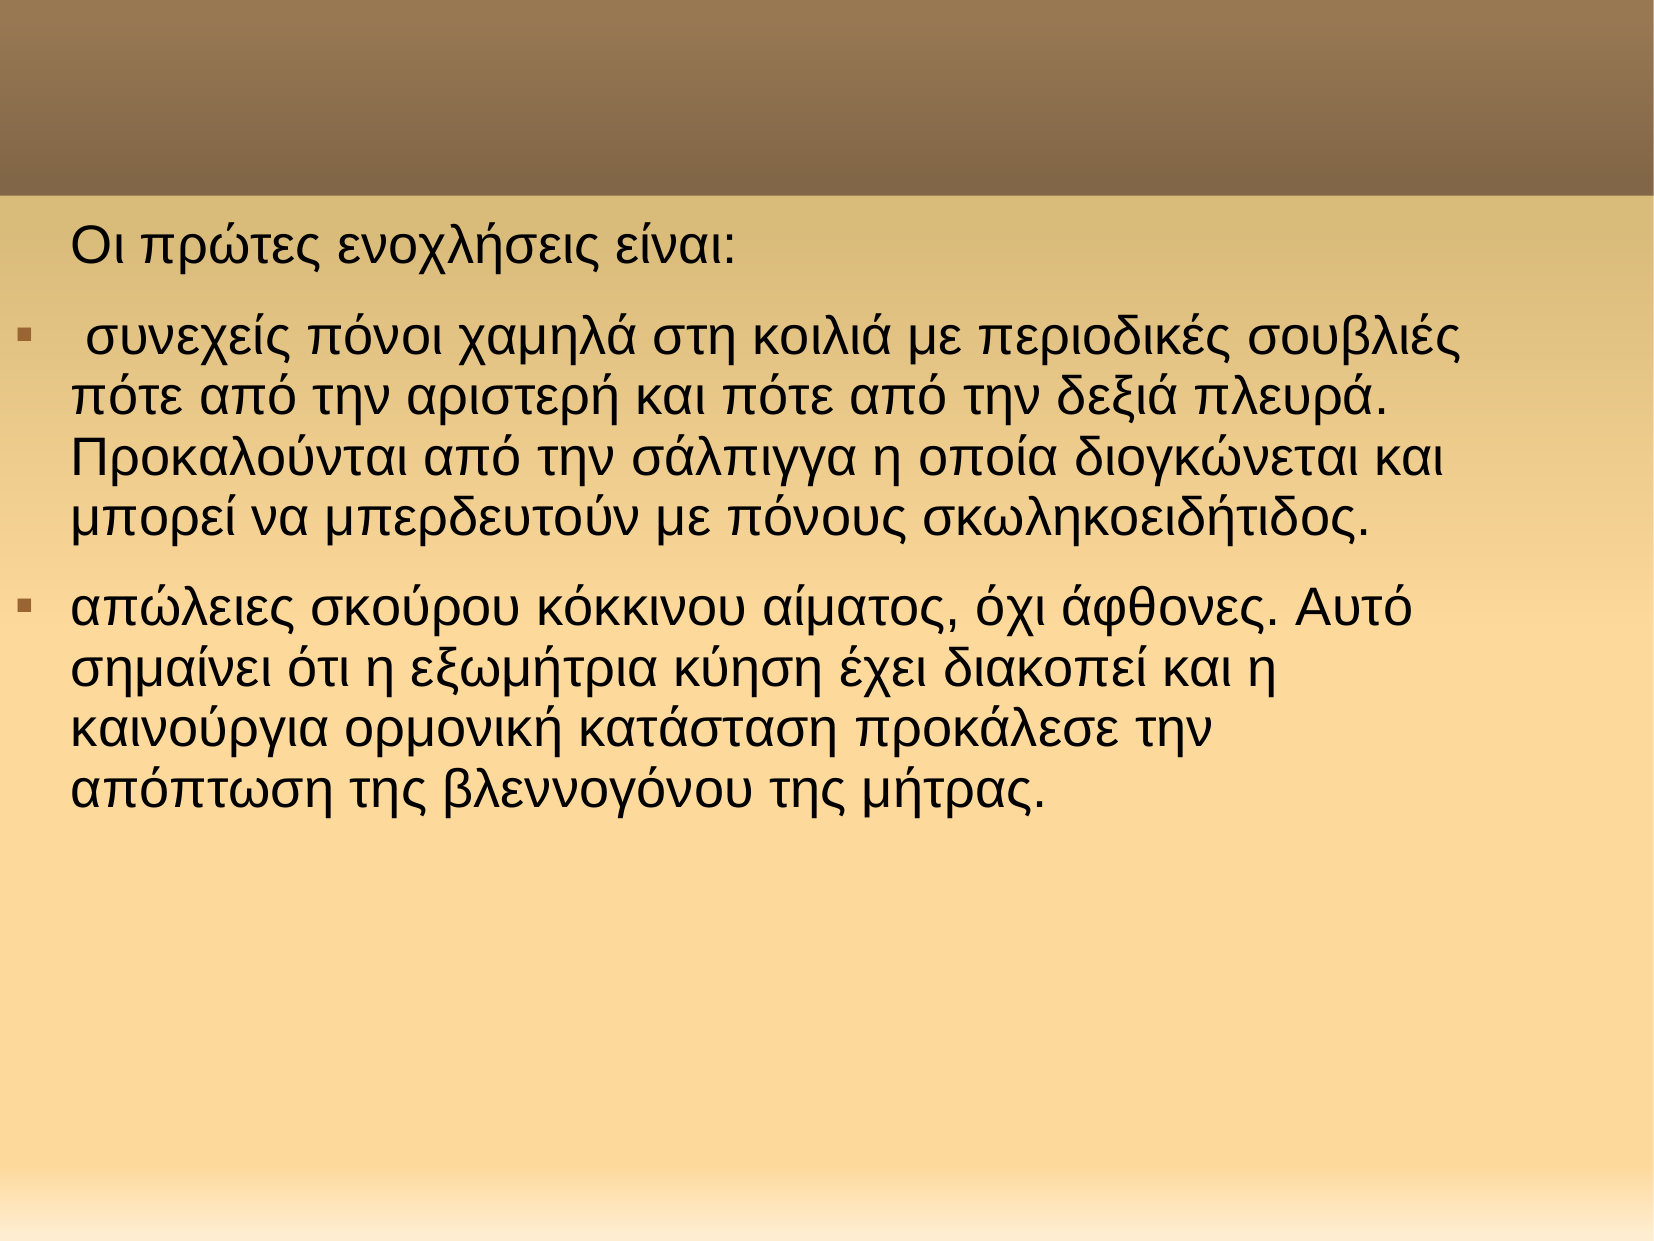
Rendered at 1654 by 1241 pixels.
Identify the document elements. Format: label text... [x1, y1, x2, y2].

picture [0, 0, 1654, 1241]
list Οι πρώτες ενοχλήσεις είναι: συνεχείς πόνοι χαμηλά στη κοιλιά με περιοδικές σουβλιές πότε από την αριστερή και πότε από την δεξιά πλευρά. Προκαλούνται από την σάλπιγγα η οποία διογκώνεται και μπορεί να μπερδευτούν με πόνους σκωληκοειδήτιδος. απώλειες σκούρου κόκκινου αίματος, όχι άφθονες. Αυτό σημαίνει ότι η εξωμήτρια κύηση έχει διακοπεί και η καινούργια ορμονική κατάσταση προκάλεσε την απόπτωση της βλεννογόνου της μήτρας. [0, 215, 1489, 1034]
